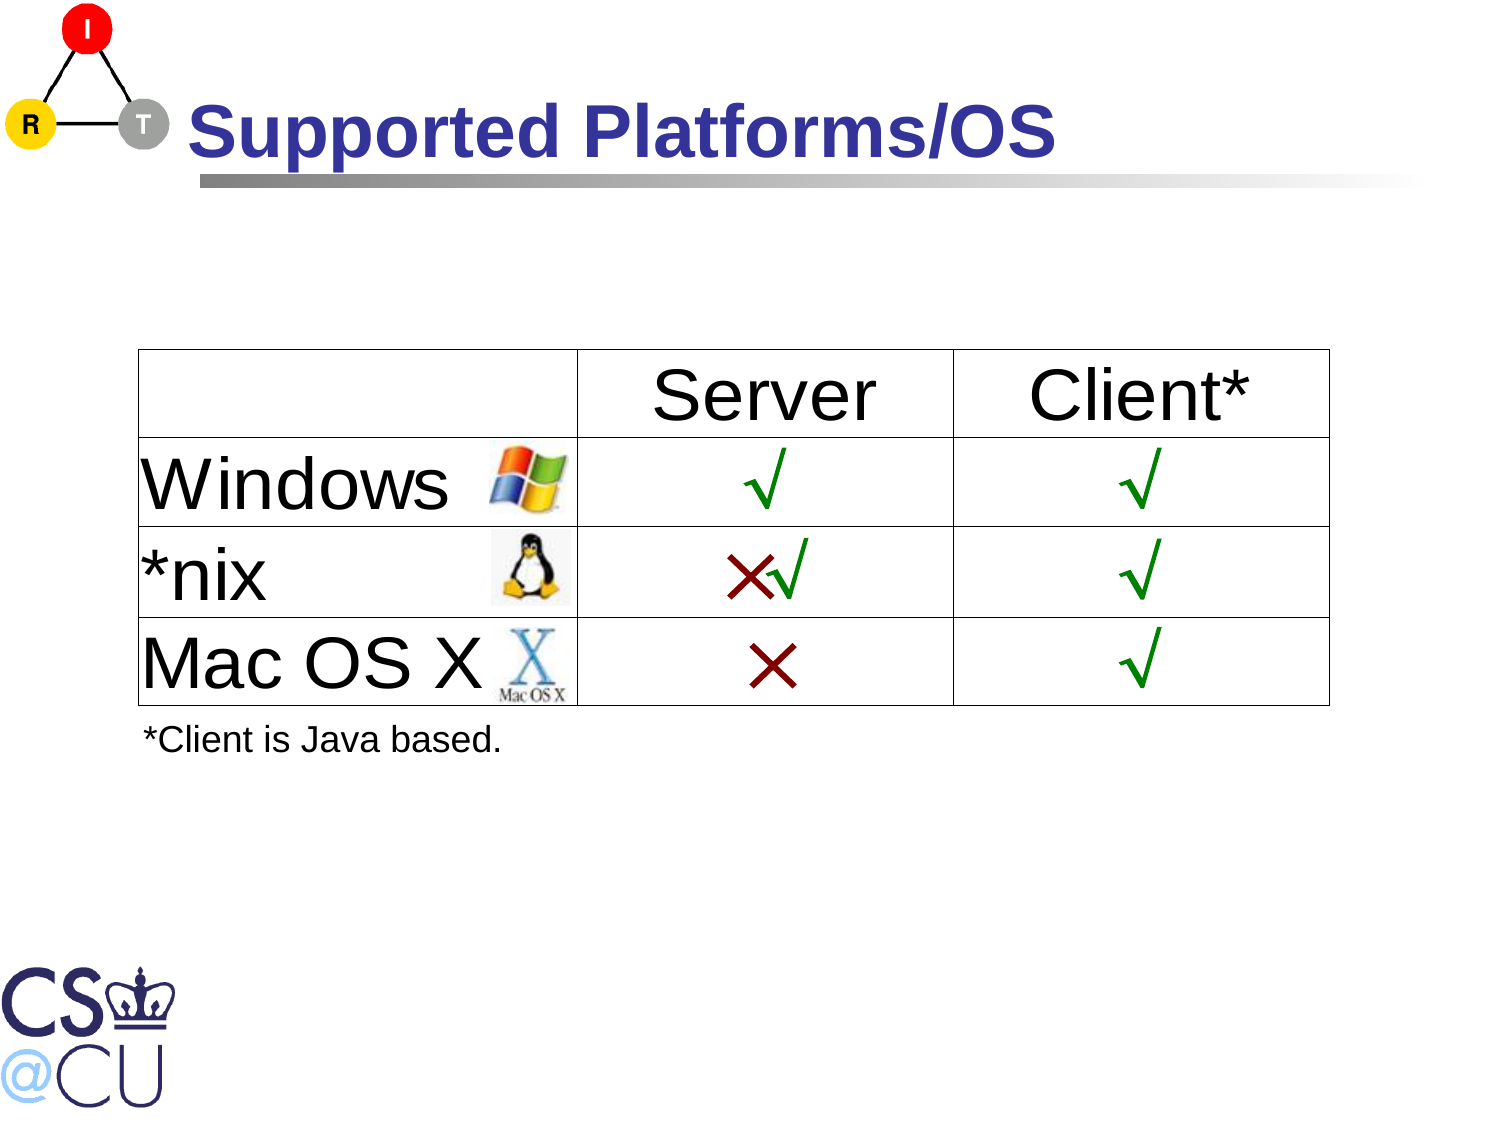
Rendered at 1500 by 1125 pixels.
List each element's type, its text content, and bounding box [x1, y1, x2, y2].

text_box *Client is Java based. [128, 711, 518, 769]
chart [136, 347, 1331, 889]
picture [0, 949, 175, 1125]
picture [0, 0, 173, 154]
title Supported Platforms/OS [187, 44, 1463, 218]
